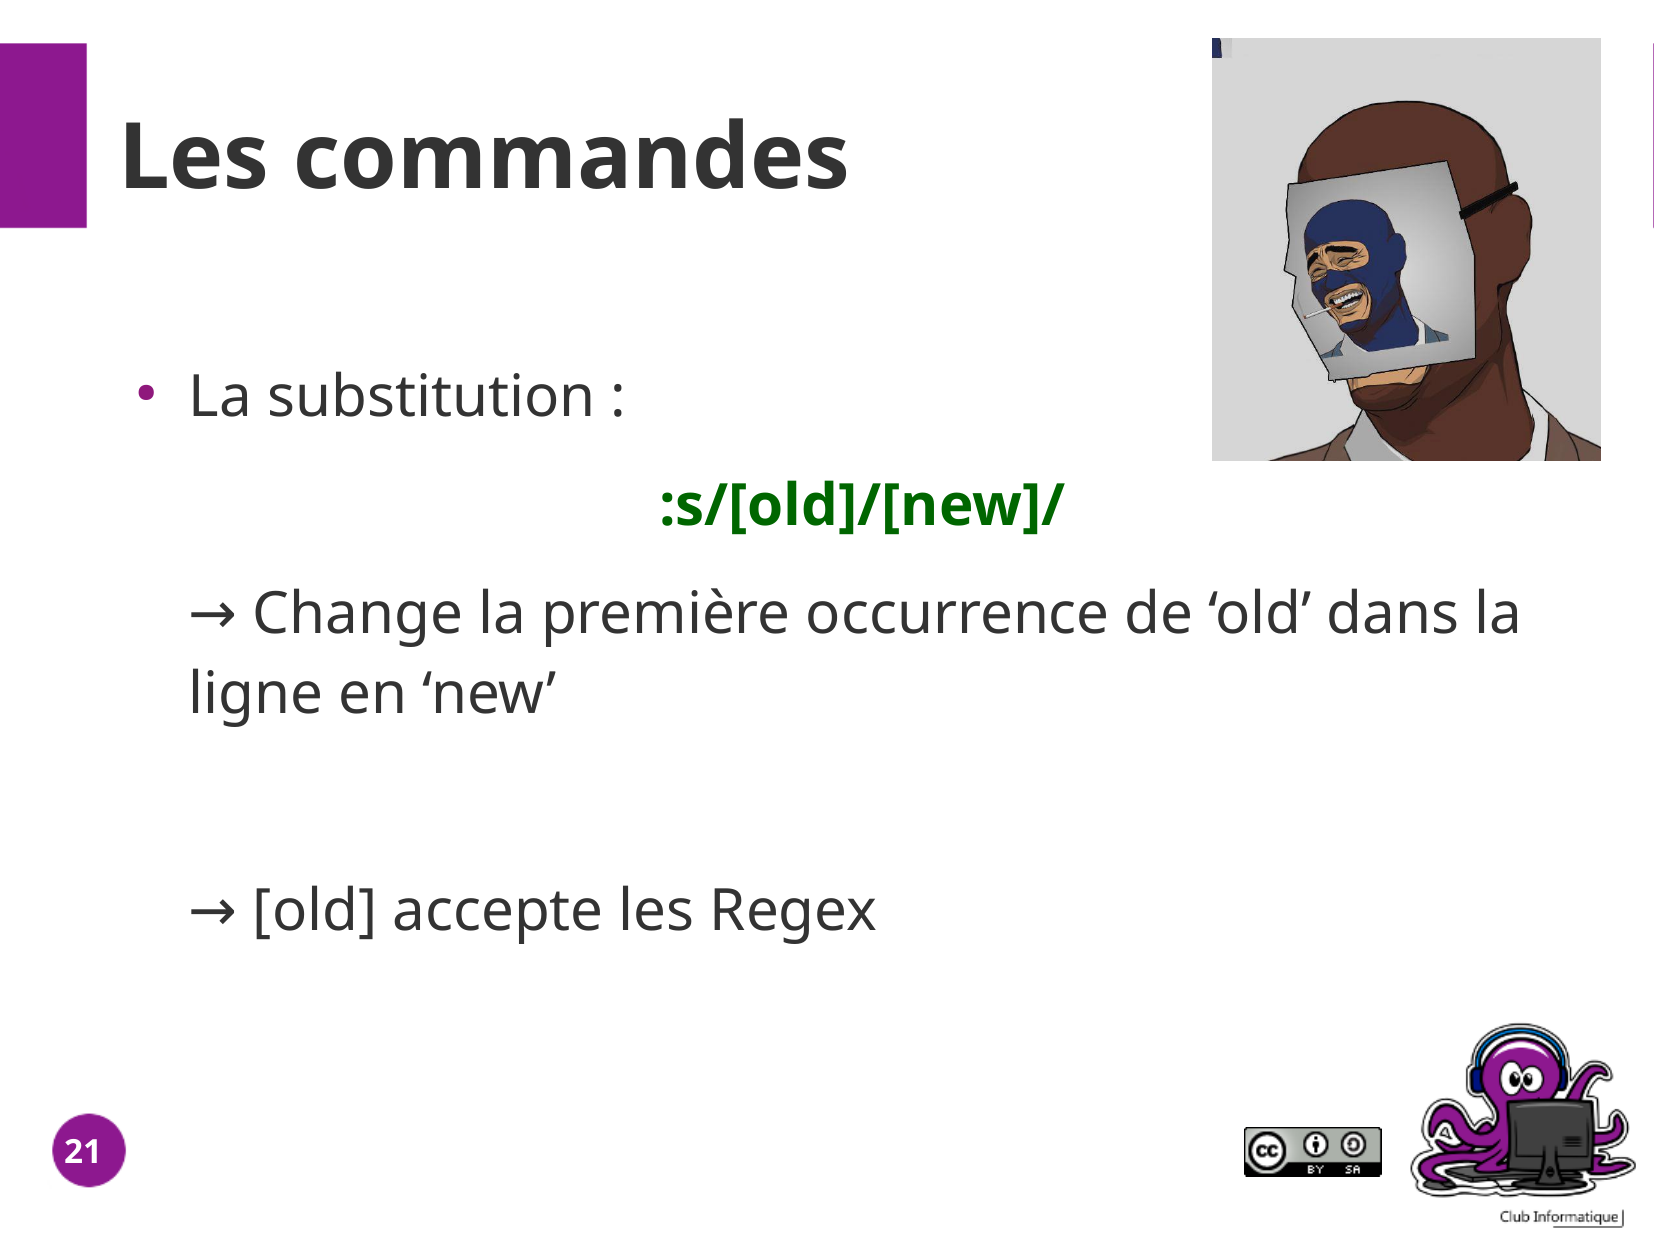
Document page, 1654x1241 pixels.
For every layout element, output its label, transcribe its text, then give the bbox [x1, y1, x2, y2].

list La substitution : :s/[old]/[new]/ → Change la première occurrence de ‘old’ dans la ligne en ‘new’ → [old] accepte les Regex [118, 354, 1536, 1074]
picture [0, 0, 1654, 1241]
title Les commandes [118, 49, 1212, 257]
